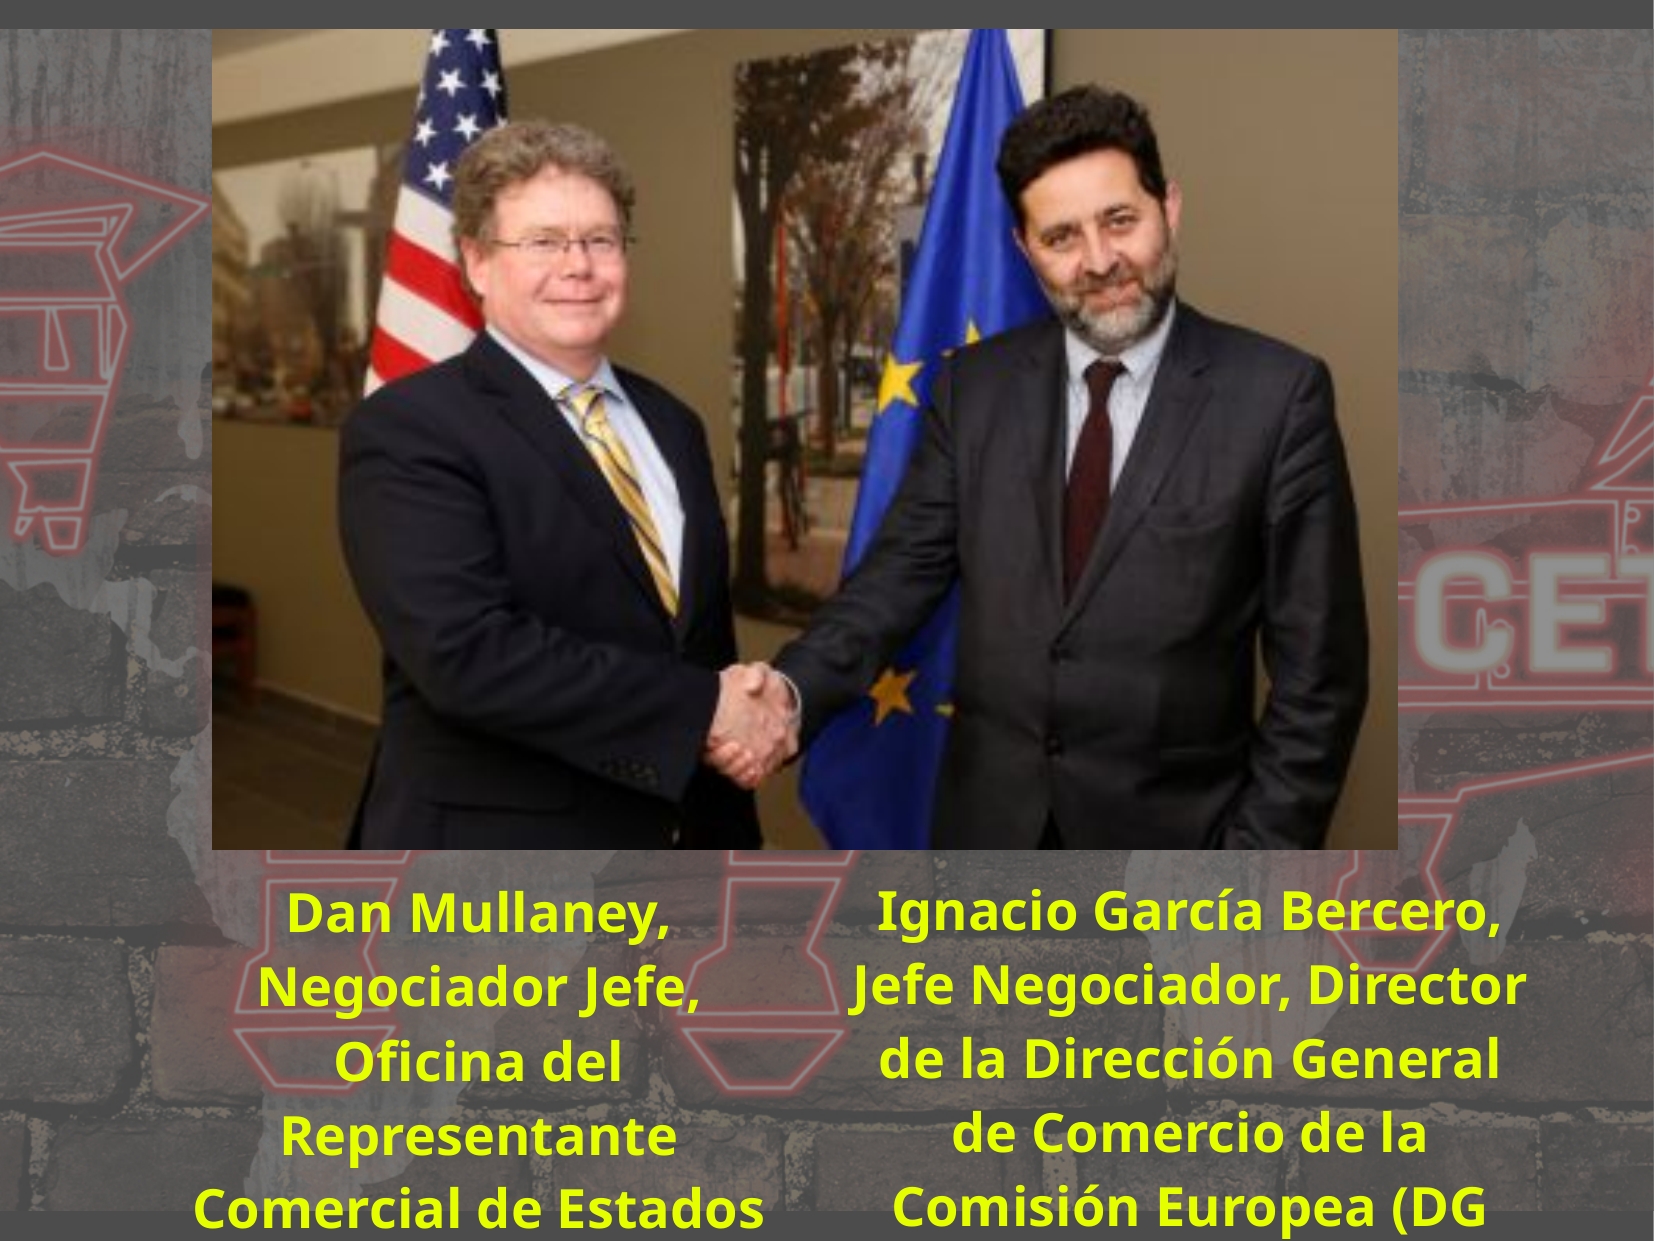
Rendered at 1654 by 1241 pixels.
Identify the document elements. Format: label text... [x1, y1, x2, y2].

list Dan Mullaney, Negociador Jefe, Oficina del Representante Comercial de Estados Unidos (USTR) [161, 874, 797, 1235]
list Ignacio García Bercero, Jefe Negociador, Director de la Dirección General de Comercio de la Comisión Europea (DG TRADE) [849, 872, 1532, 1233]
picture [0, 29, 1654, 1211]
